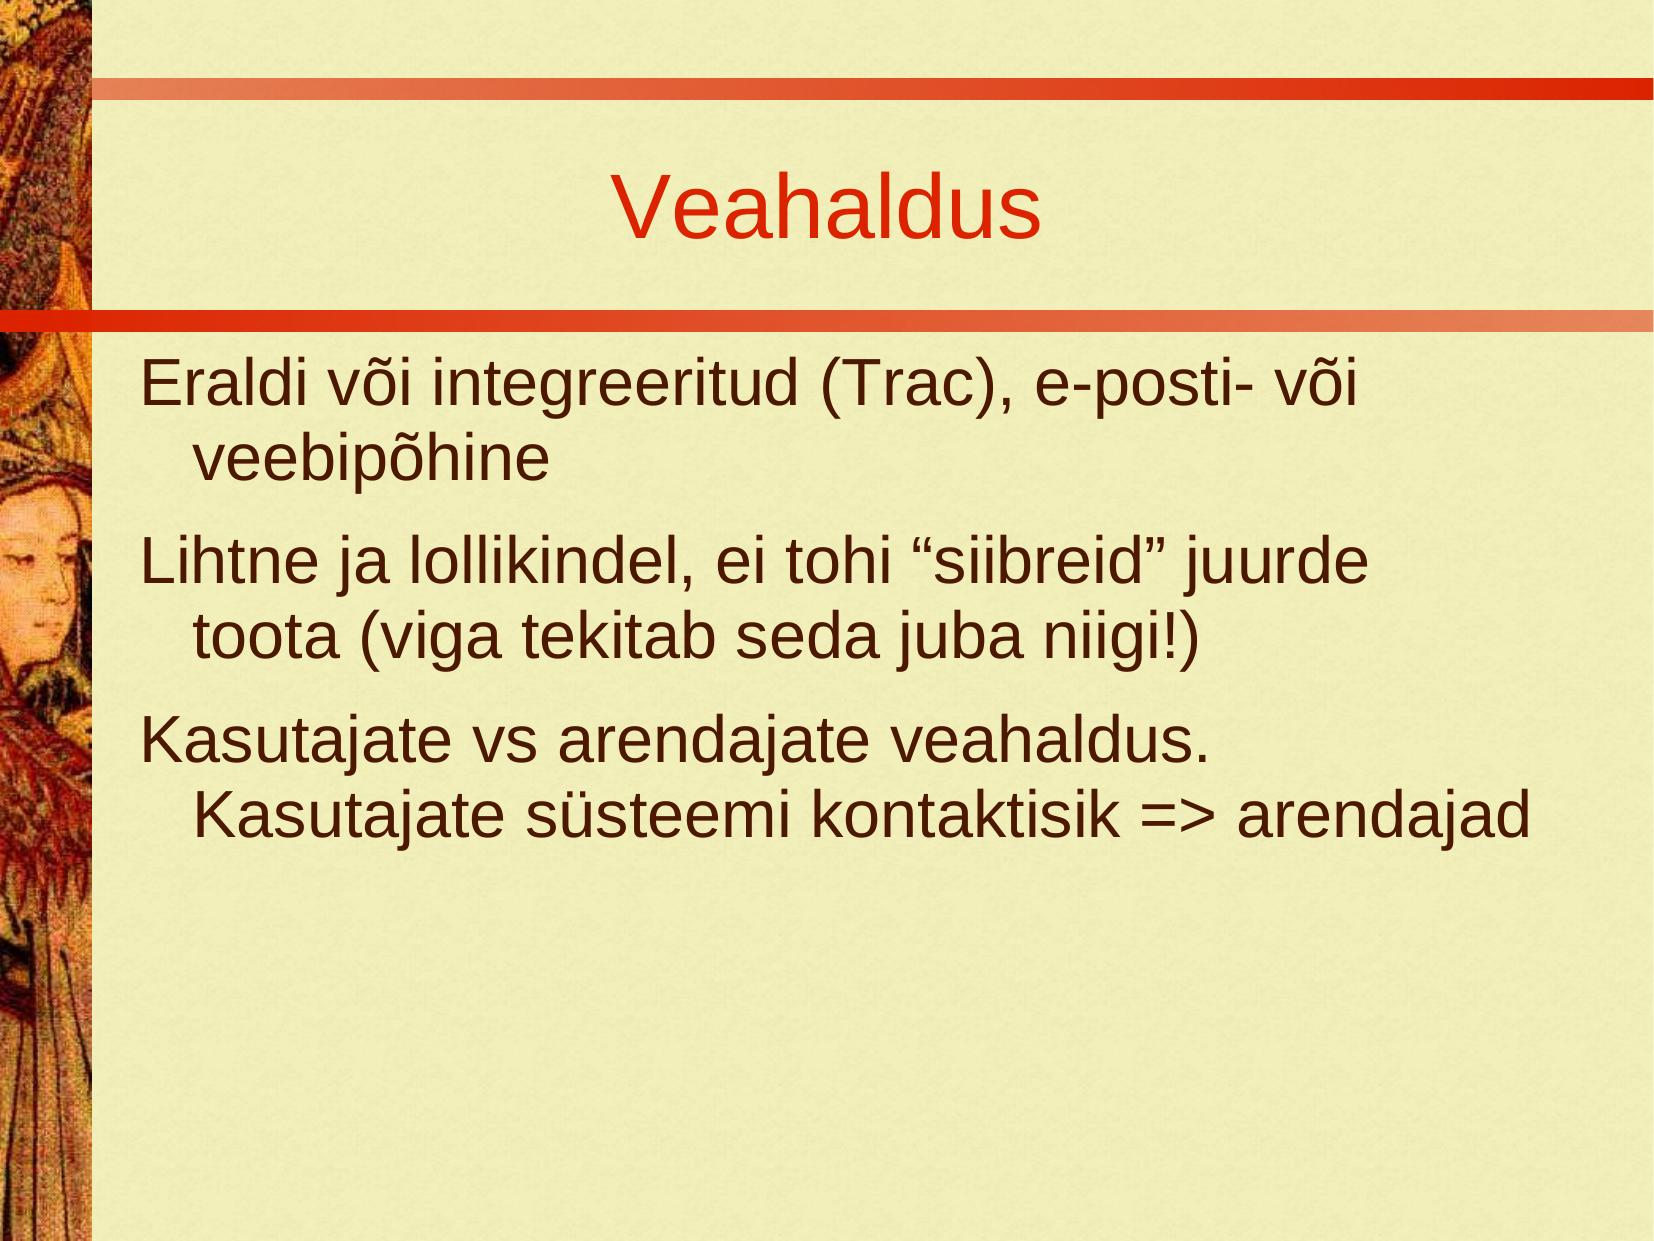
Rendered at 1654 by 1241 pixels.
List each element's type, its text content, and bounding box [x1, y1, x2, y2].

picture [0, 0, 1654, 310]
picture [0, 332, 1654, 1241]
list Eraldi või integreeritud (Trac), e-posti- või veebipõhine Lihtne ja lollikindel, ei tohi “siibreid” juurde toota (viga tekitab seda juba niigi!) Kasutajate vs arendajate veahaldus. Kasutajate süsteemi kontaktisik => arendajad [121, 344, 1534, 1127]
title Veahaldus [121, 102, 1534, 311]
